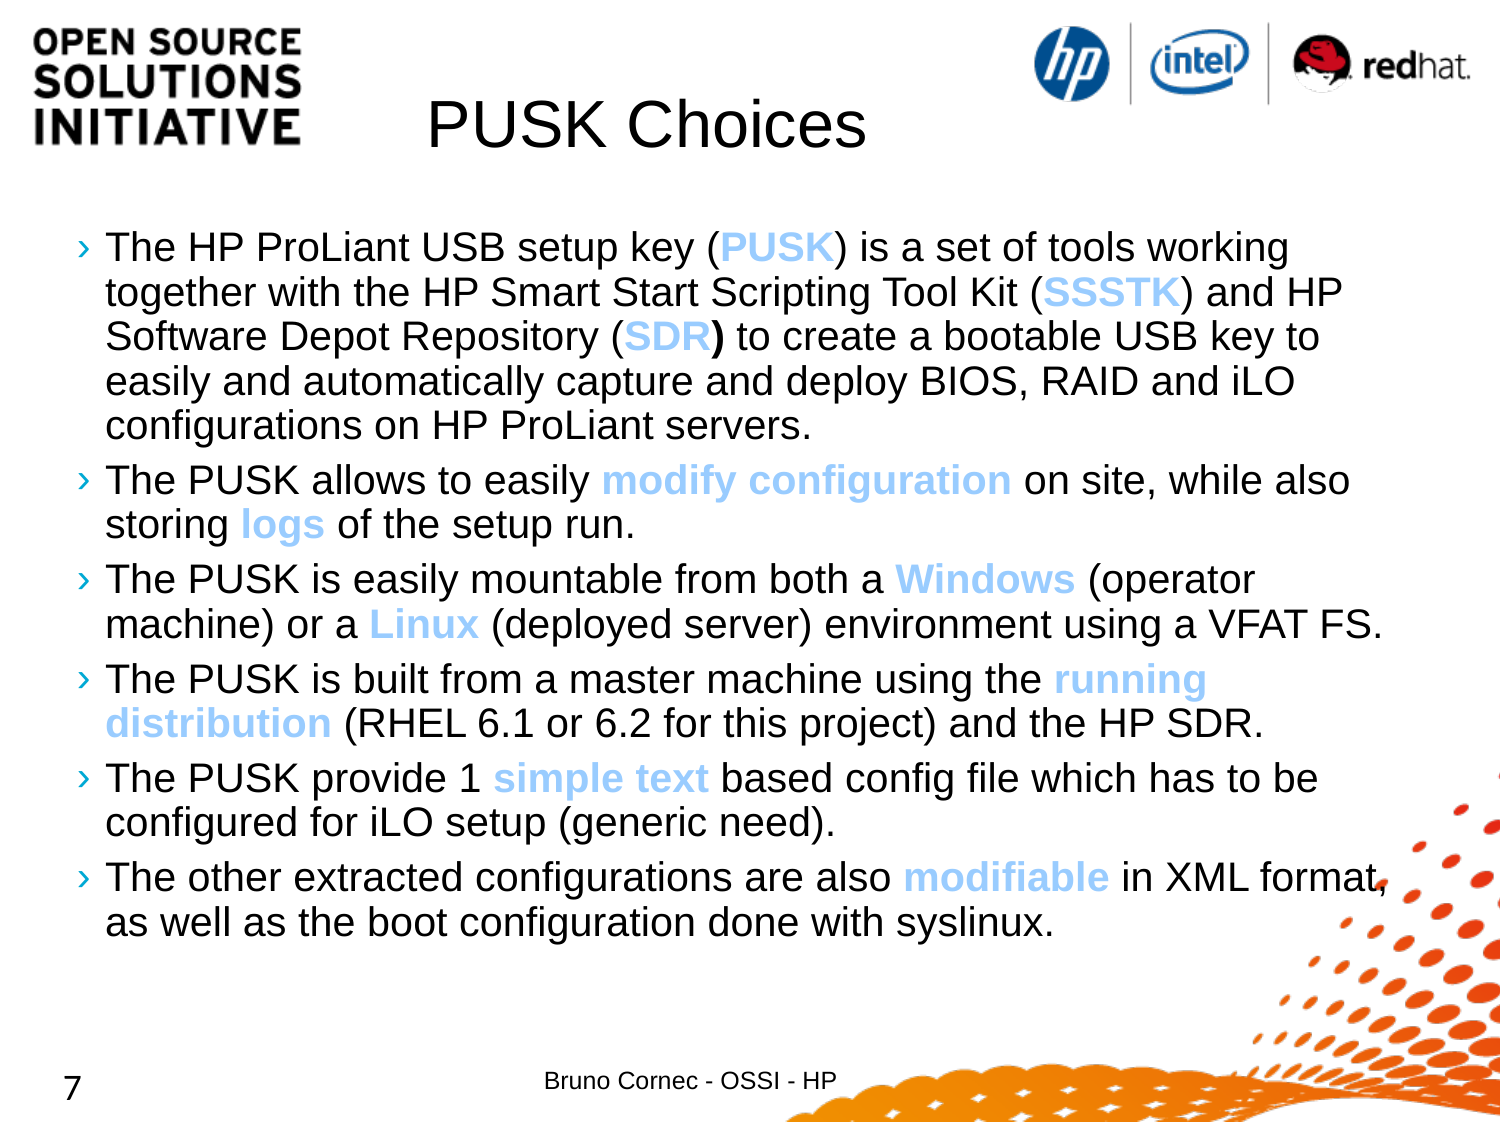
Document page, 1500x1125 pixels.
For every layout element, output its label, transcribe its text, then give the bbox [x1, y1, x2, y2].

title PUSK Choices [5, 80, 1290, 161]
picture [0, 0, 1500, 1122]
list The HP ProLiant USB setup key (PUSK) is a set of tools working together with the HP Smart Start Scripting Tool Kit (SSSTK) and HP Software Depot Repository (SDR) to create a bootable USB key to easily and automatically capture and deploy BIOS, RAID and iLO configurations on HP ProLiant servers. The PUSK allows to easily modify configuration on site, while also storing logs of the setup run. The PUSK is easily mountable from both a Windows (operator machine) or a Linux (deployed server) environment using a VFAT FS. The PUSK is built from a master machine using the running distribution (RHEL 6.1 or 6.2 for this project) and the HP SDR. The PUSK provide 1 simple text based config file which has to be configured for iLO setup (generic need). The other extracted configurations are also modifiable in XML format, as well as the boot configuration done with syslinux. [65, 225, 1436, 953]
